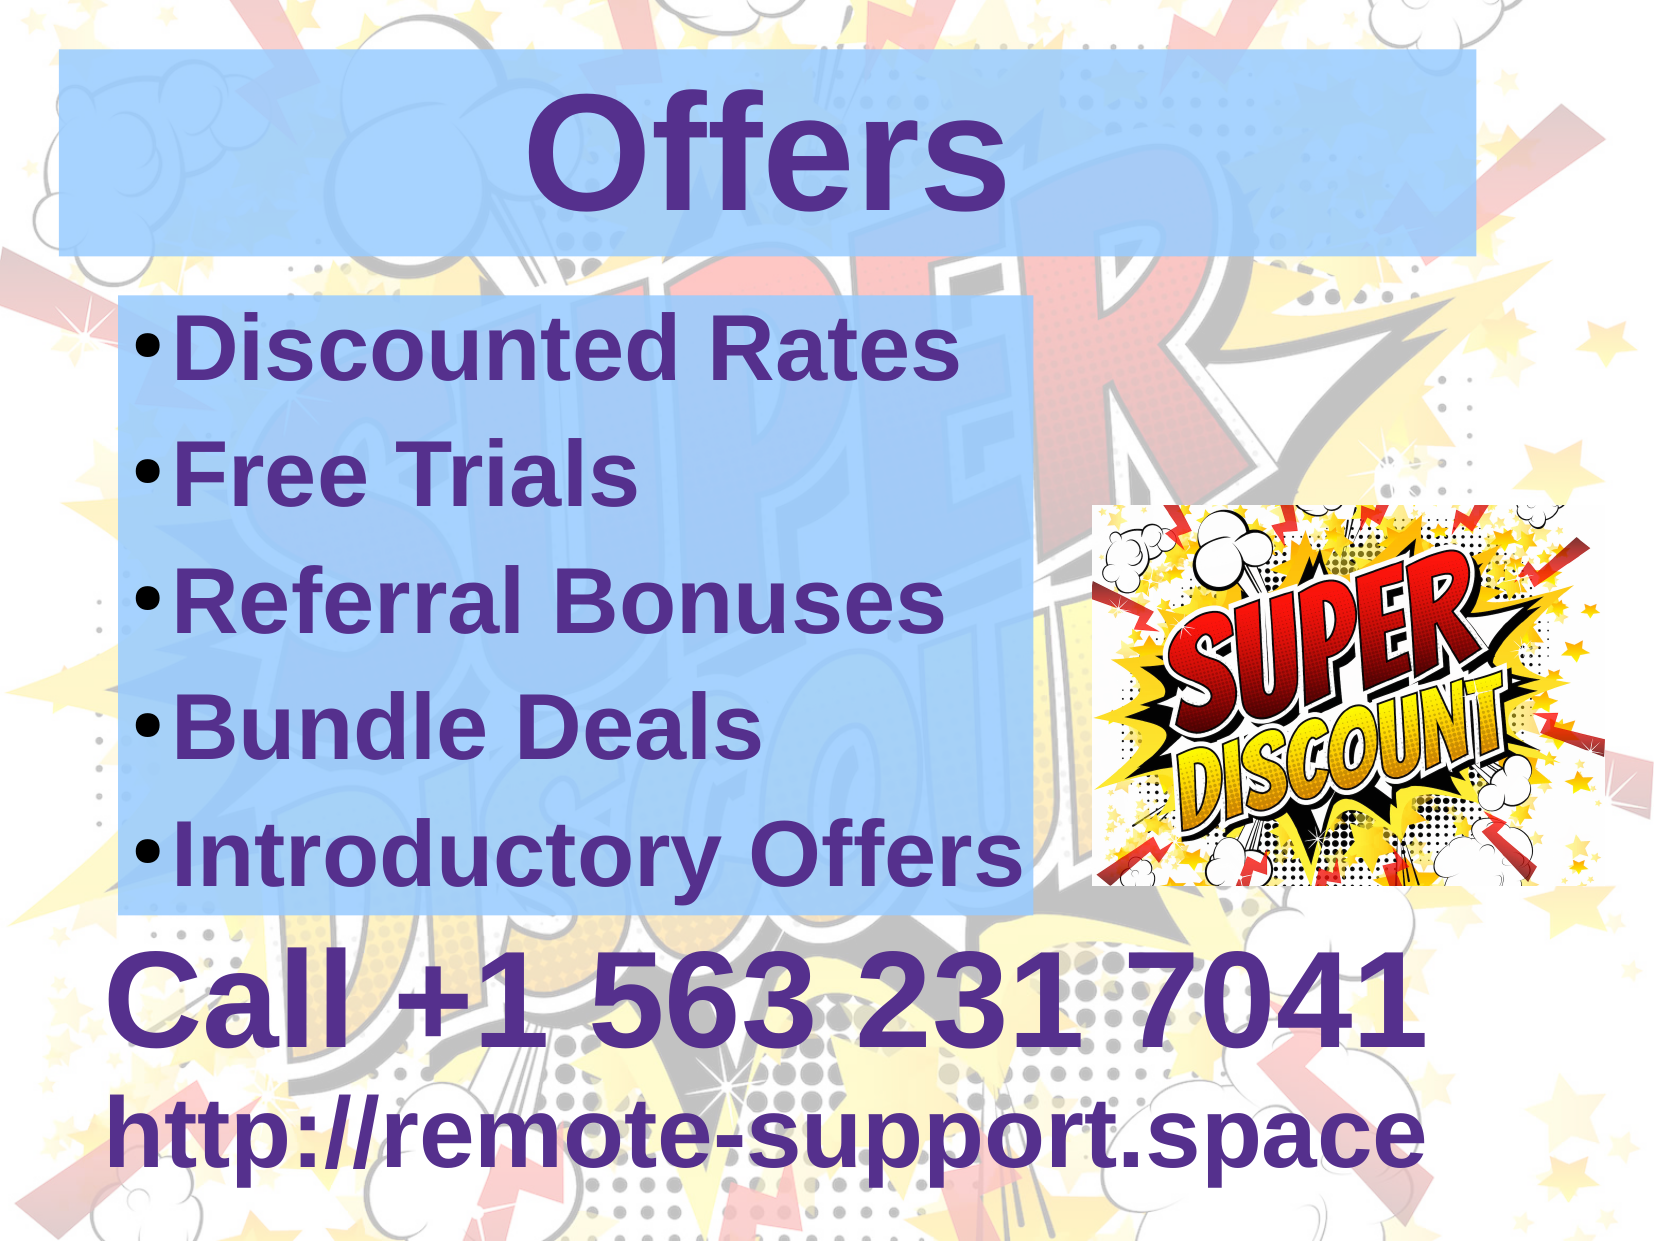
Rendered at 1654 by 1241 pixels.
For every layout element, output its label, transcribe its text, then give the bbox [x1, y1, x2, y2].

list Discounted Rates Free Trials Referral Bonuses Bundle Deals Introductory Offers [118, 295, 1034, 915]
picture [1092, 505, 1605, 886]
title Offers [58, 49, 1477, 257]
text_box Call +1 563 231 7041 http://remote-support.space [88, 915, 1565, 1196]
